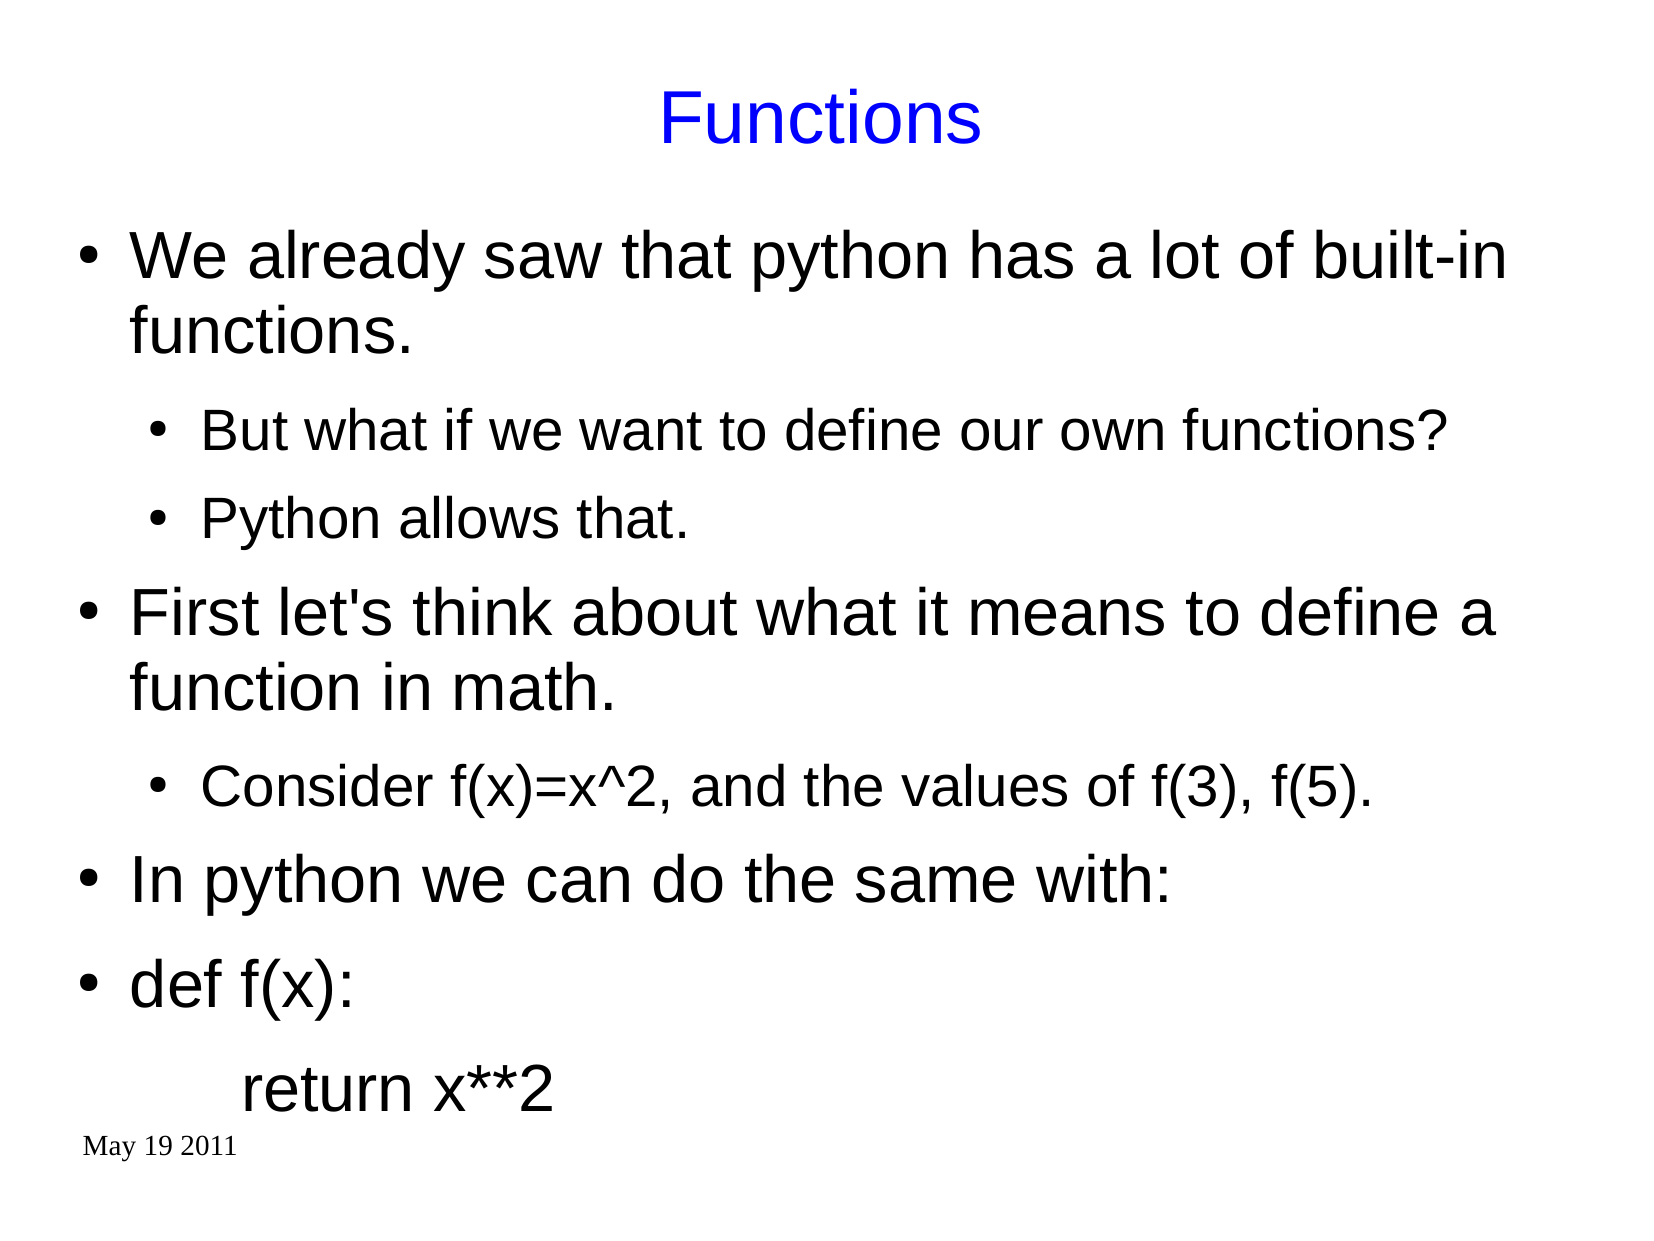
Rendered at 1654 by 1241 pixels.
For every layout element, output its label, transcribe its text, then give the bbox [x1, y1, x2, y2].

title Functions [76, 58, 1565, 178]
list We already saw that python has a lot of built-in functions. But what if we want to define our own functions? Python allows that. First let's think about what it means to define a function in math. Consider f(x)=x^2, and the values of f(3), f(5). In python we can do the same with: def f(x): return x**2 [59, 218, 1548, 1125]
